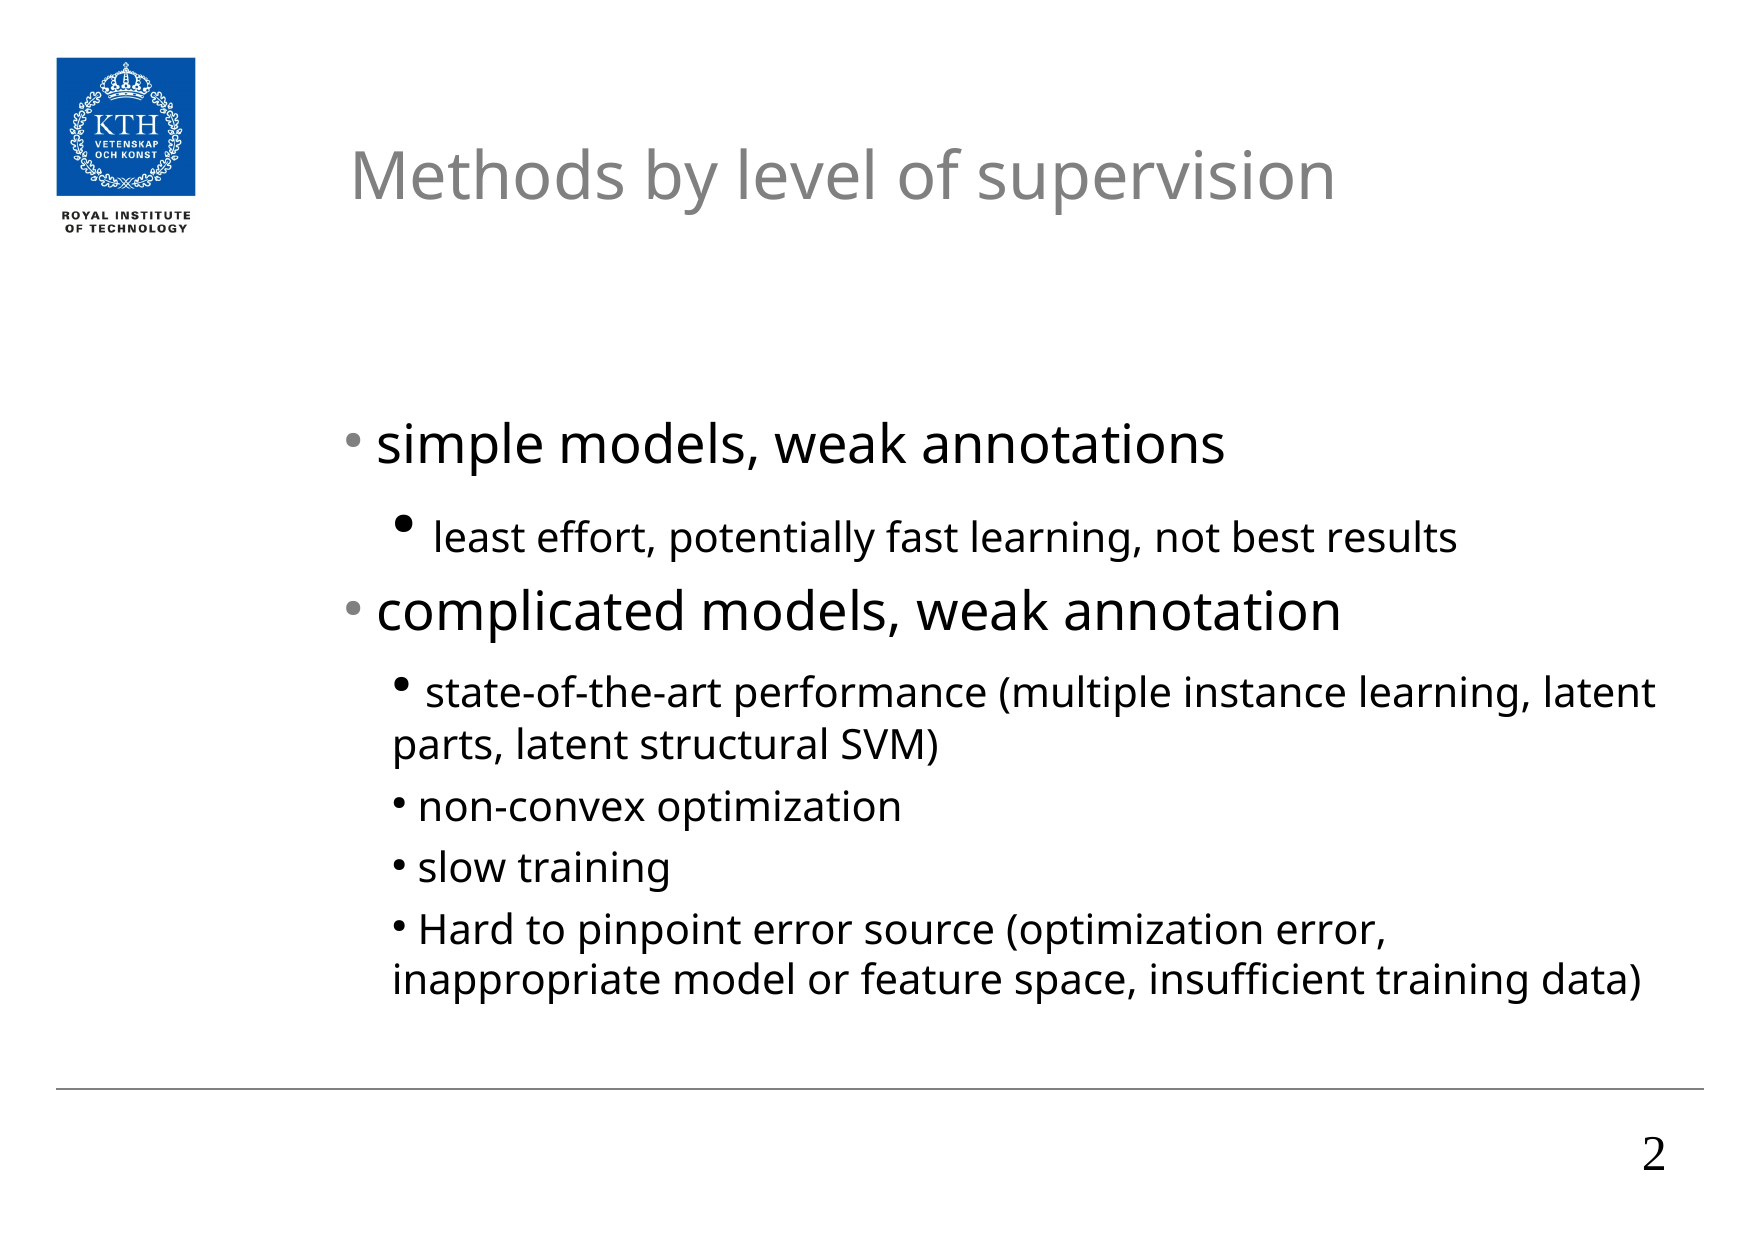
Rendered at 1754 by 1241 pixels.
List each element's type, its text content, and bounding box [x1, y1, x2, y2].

title Methods by level of supervision [349, 69, 1663, 277]
picture [56, 57, 196, 234]
subtitle simple models, weak annotations least effort, potentially fast learning, not best results complicated models, weak annotation state-of-the-art performance (multiple instance learning, latent parts, latent structural SVM) non-convex optimization slow training Hard to pinpoint error source (optimization error, inappropriate model or feature space, insufficient training data) [343, 338, 1661, 1073]
